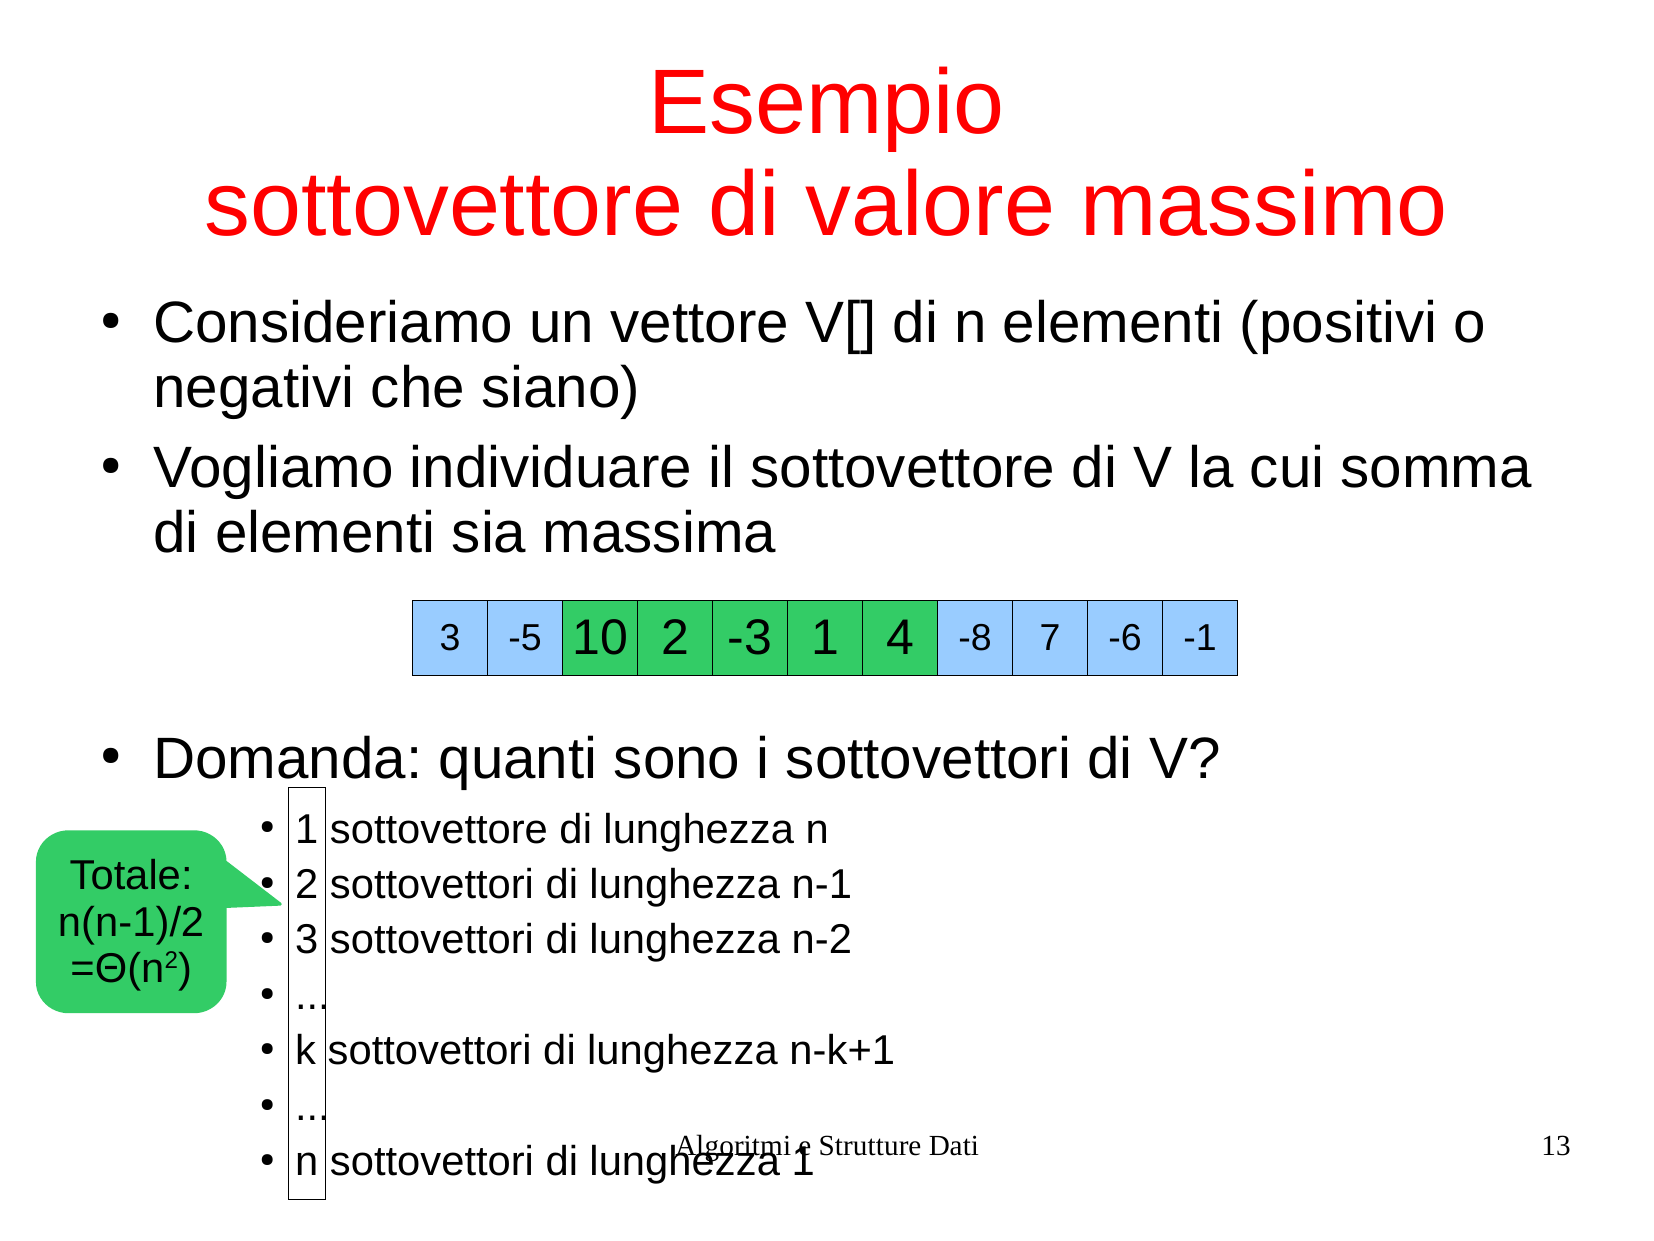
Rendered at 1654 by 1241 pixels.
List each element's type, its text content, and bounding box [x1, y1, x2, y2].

text_box 3 [412, 600, 487, 676]
text_box 1 [787, 600, 862, 676]
text_box 10 [562, 600, 637, 676]
list Consideriamo un vettore V[] di n elementi (positivi o negativi che siano) Vogliamo individuare il sottovettore di V la cui somma di elementi sia massima Domanda: quanti sono i sottovettori di V? 1 sottovettore di lunghezza n 2 sottovettori di lunghezza n-1 3 sottovettori di lunghezza n-2 ... k sottovettori di lunghezza n-k+1 ... n sottovettori di lunghezza 1 [289, 788, 325, 1185]
text_box 4 [862, 600, 937, 676]
text_box 2 [637, 600, 712, 676]
text_box -3 [712, 600, 787, 676]
text_box -1 [1162, 600, 1238, 676]
title Esempio sottovettore di valore massimo [82, 49, 1571, 257]
text_box -5 [487, 600, 562, 676]
text_box -8 [937, 600, 1012, 676]
text_box Totale: n(n-1)/2 =Θ(n2) [37, 831, 281, 1012]
list Consideriamo un vettore V[] di n elementi (positivi o negativi che siano) Vogliamo individuare il sottovettore di V la cui somma di elementi sia massima Domanda: quanti sono i sottovettori di V? 1 sottovettore di lunghezza n 2 sottovettori di lunghezza n-1 3 sottovettori di lunghezza n-2 ... k sottovettori di lunghezza n-k+1 ... n sottovettori di lunghezza 1 [82, 290, 1571, 1185]
text_box 7 [1012, 600, 1087, 676]
text_box -6 [1087, 600, 1162, 676]
